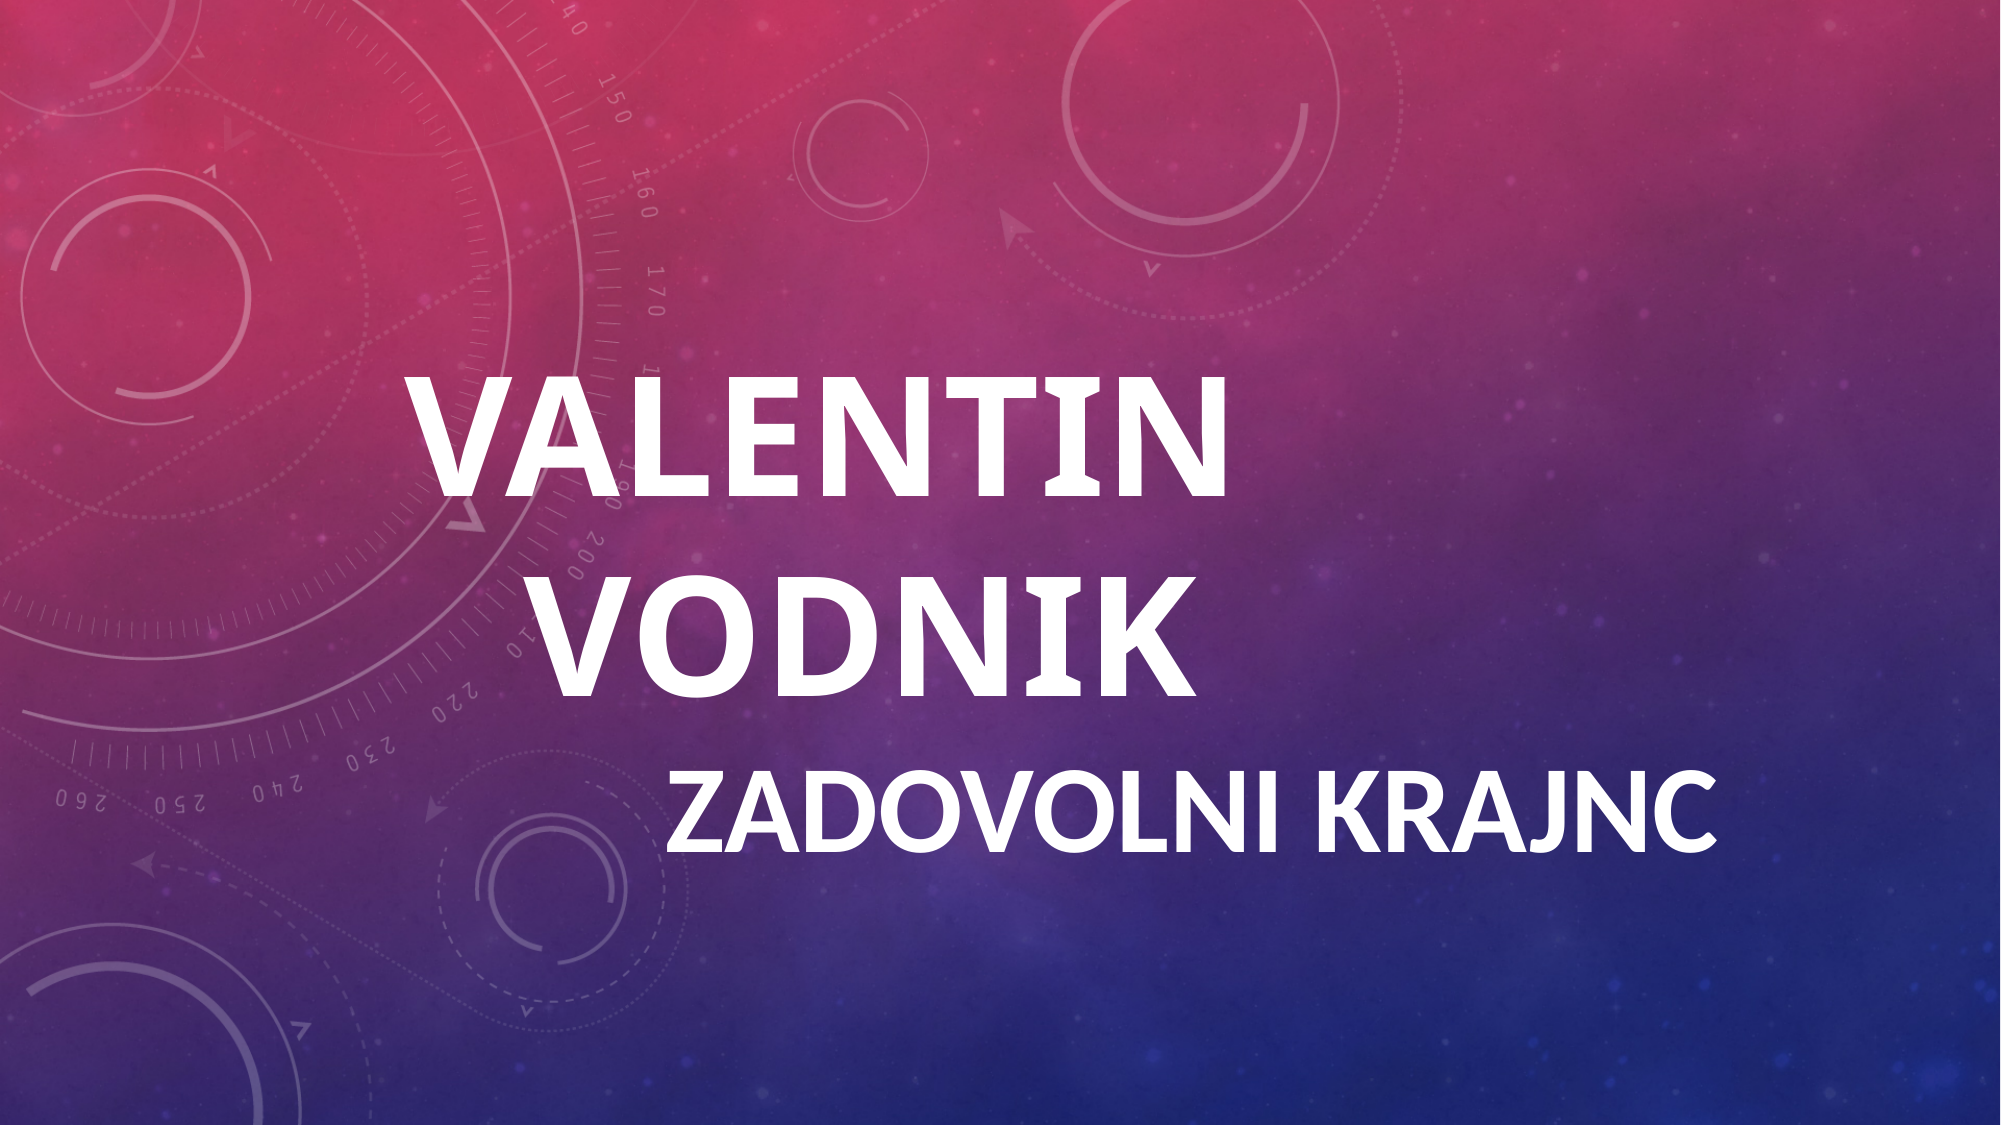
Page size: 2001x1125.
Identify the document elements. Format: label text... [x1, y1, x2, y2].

subtitle ZADOVOLNI KRAJNC [650, 719, 1831, 951]
title VALENTIN VODNIK [389, 322, 1831, 720]
